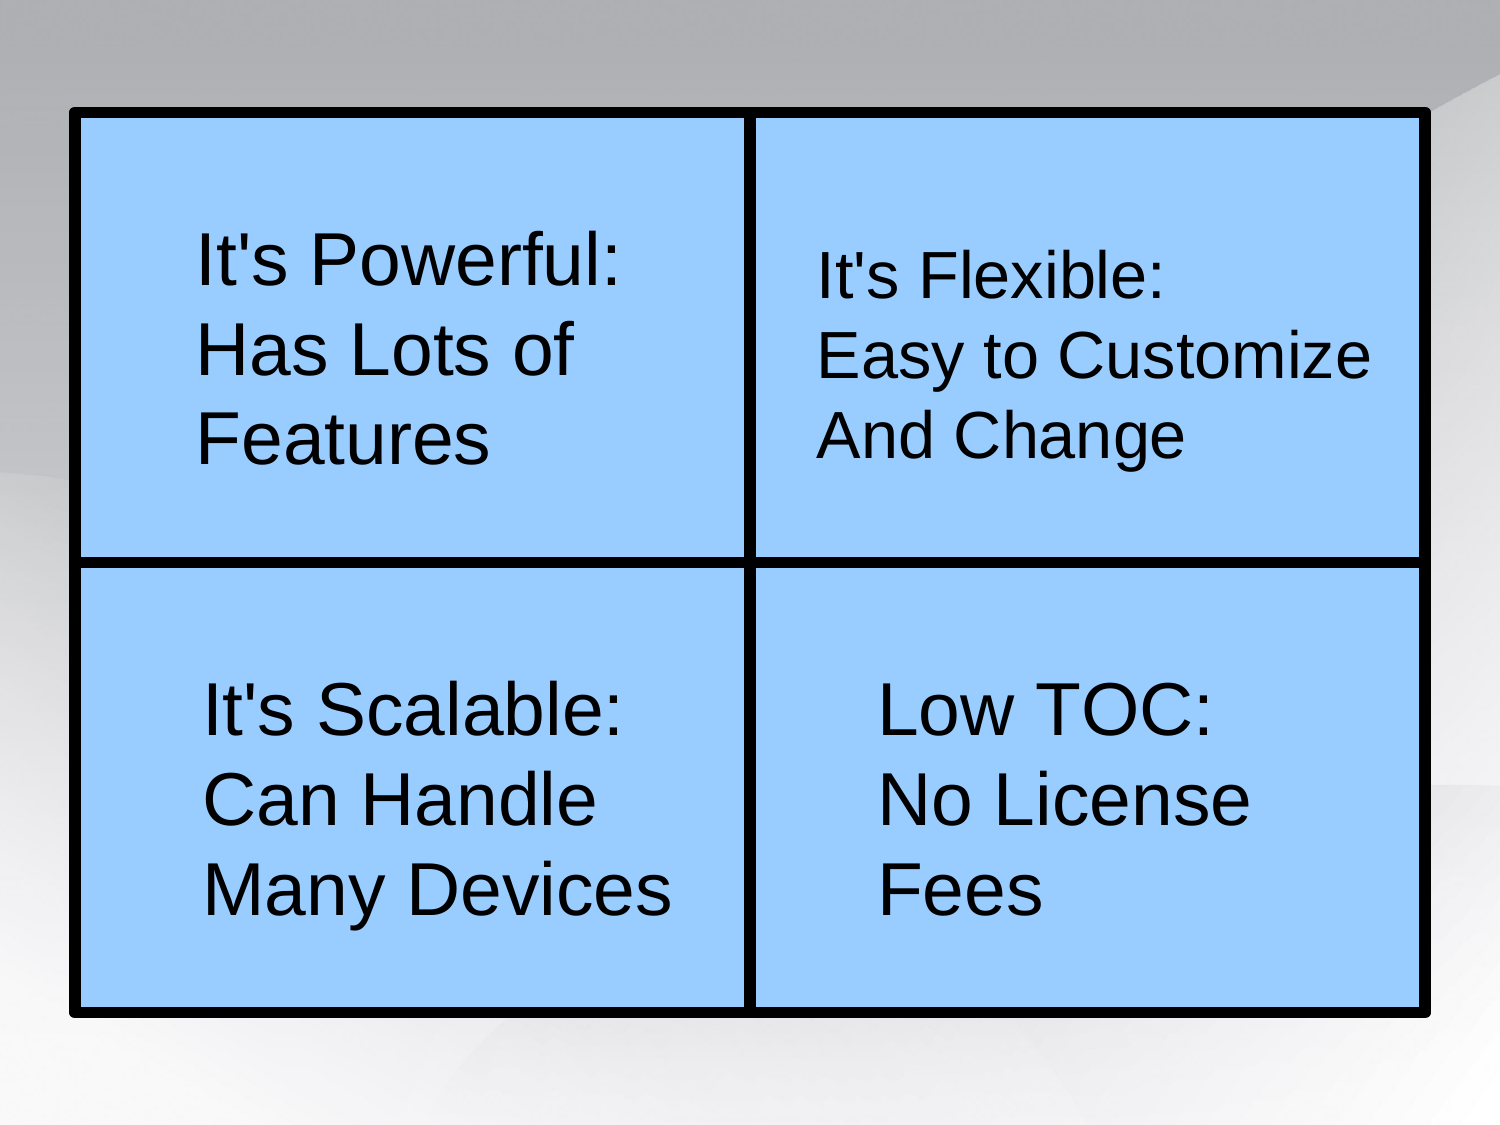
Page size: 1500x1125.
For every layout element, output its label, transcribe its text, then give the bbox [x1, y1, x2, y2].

text_box [75, 568, 744, 1013]
text_box Low TOC: No License Fees [862, 652, 1289, 938]
picture [0, 0, 1500, 1125]
text_box [756, 112, 1426, 1013]
text_box [75, 112, 744, 557]
text_box It's Scalable: Can Handle Many Devices [187, 652, 709, 938]
text_box It's Powerful: Has Lots of Features [180, 202, 638, 488]
text_box It's Flexible: Easy to Customize And Change [802, 224, 1388, 480]
